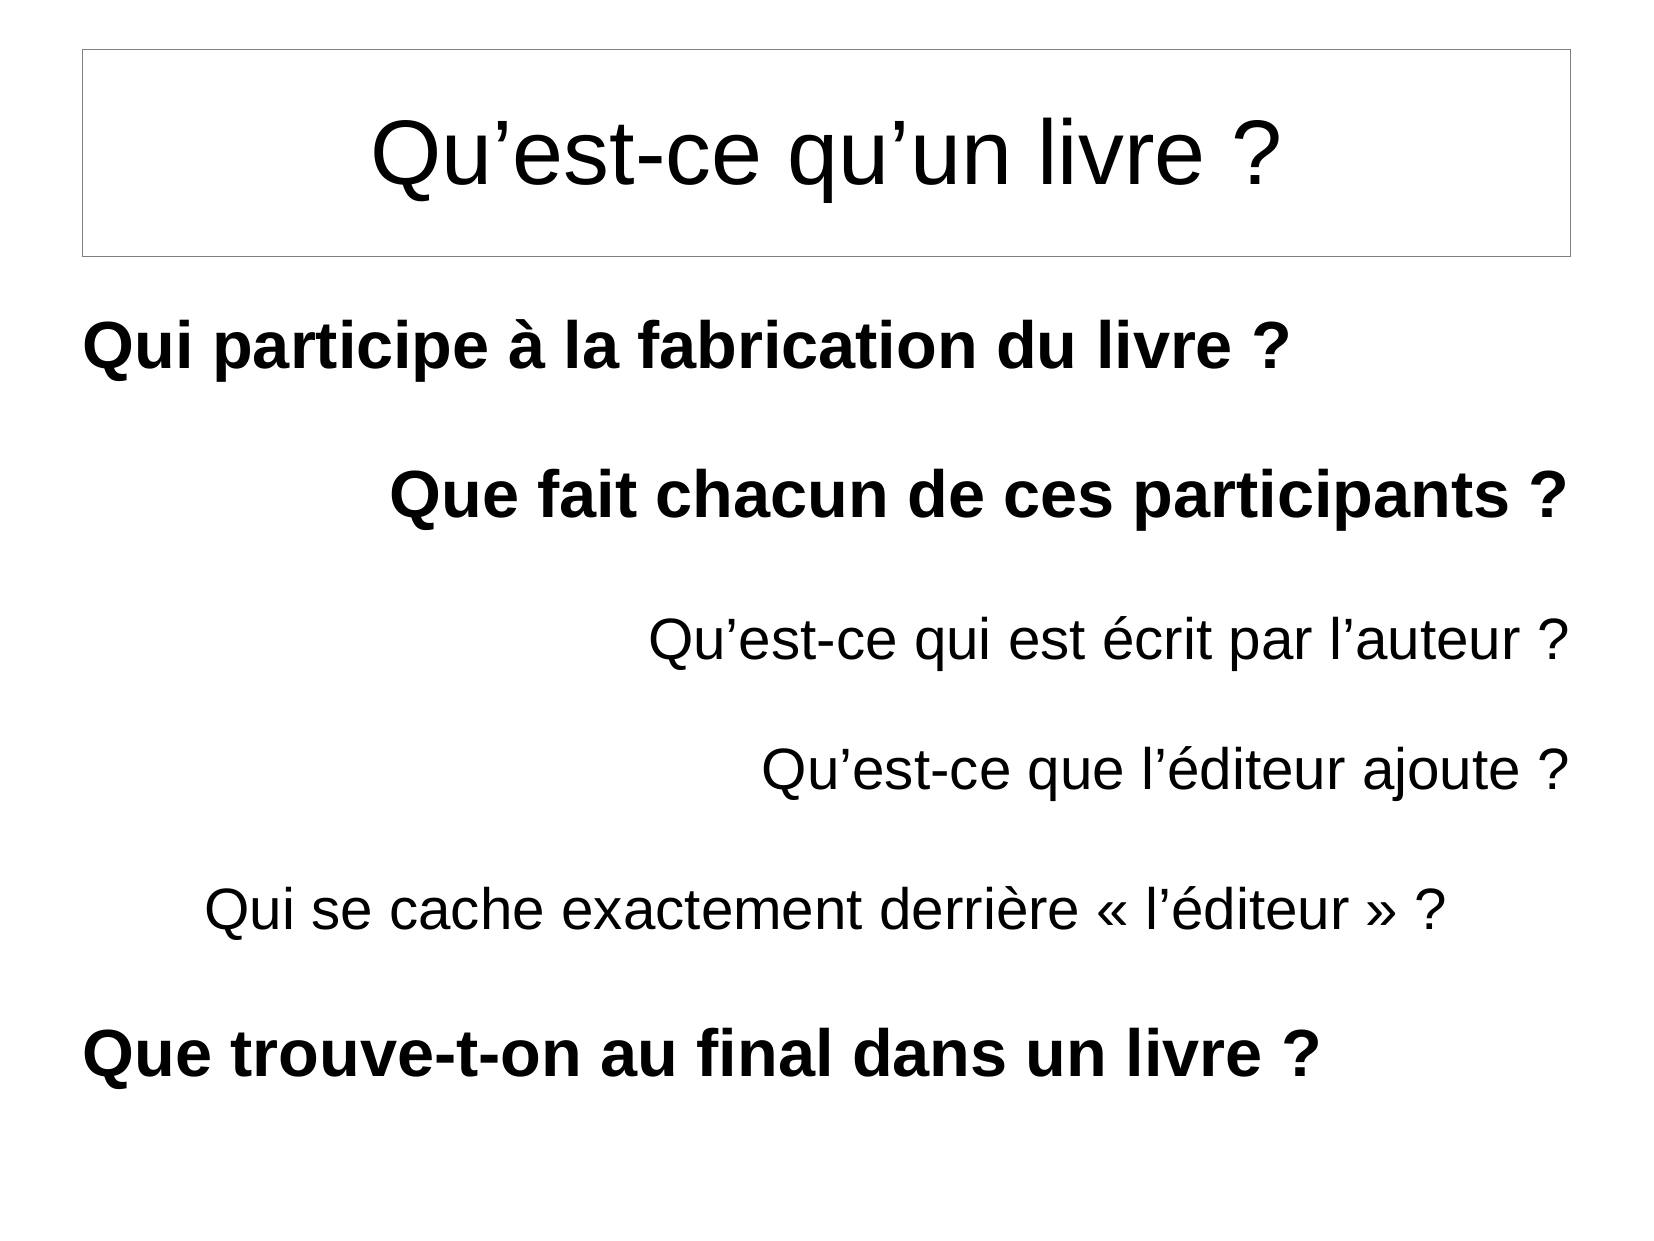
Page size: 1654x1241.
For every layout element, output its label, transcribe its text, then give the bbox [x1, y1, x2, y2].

title Qu’est-ce qu’un livre ? [82, 49, 1571, 257]
subtitle Qui participe à la fabrication du livre ? Que fait chacun de ces participants ? Qu’est-ce qui est écrit par l’auteur ? Qu’est-ce que l’éditeur ajoute ? Qui se cache exactement derrière « l’éditeur » ? Que trouve-t-on au final dans un livre ? [82, 290, 1571, 1109]
